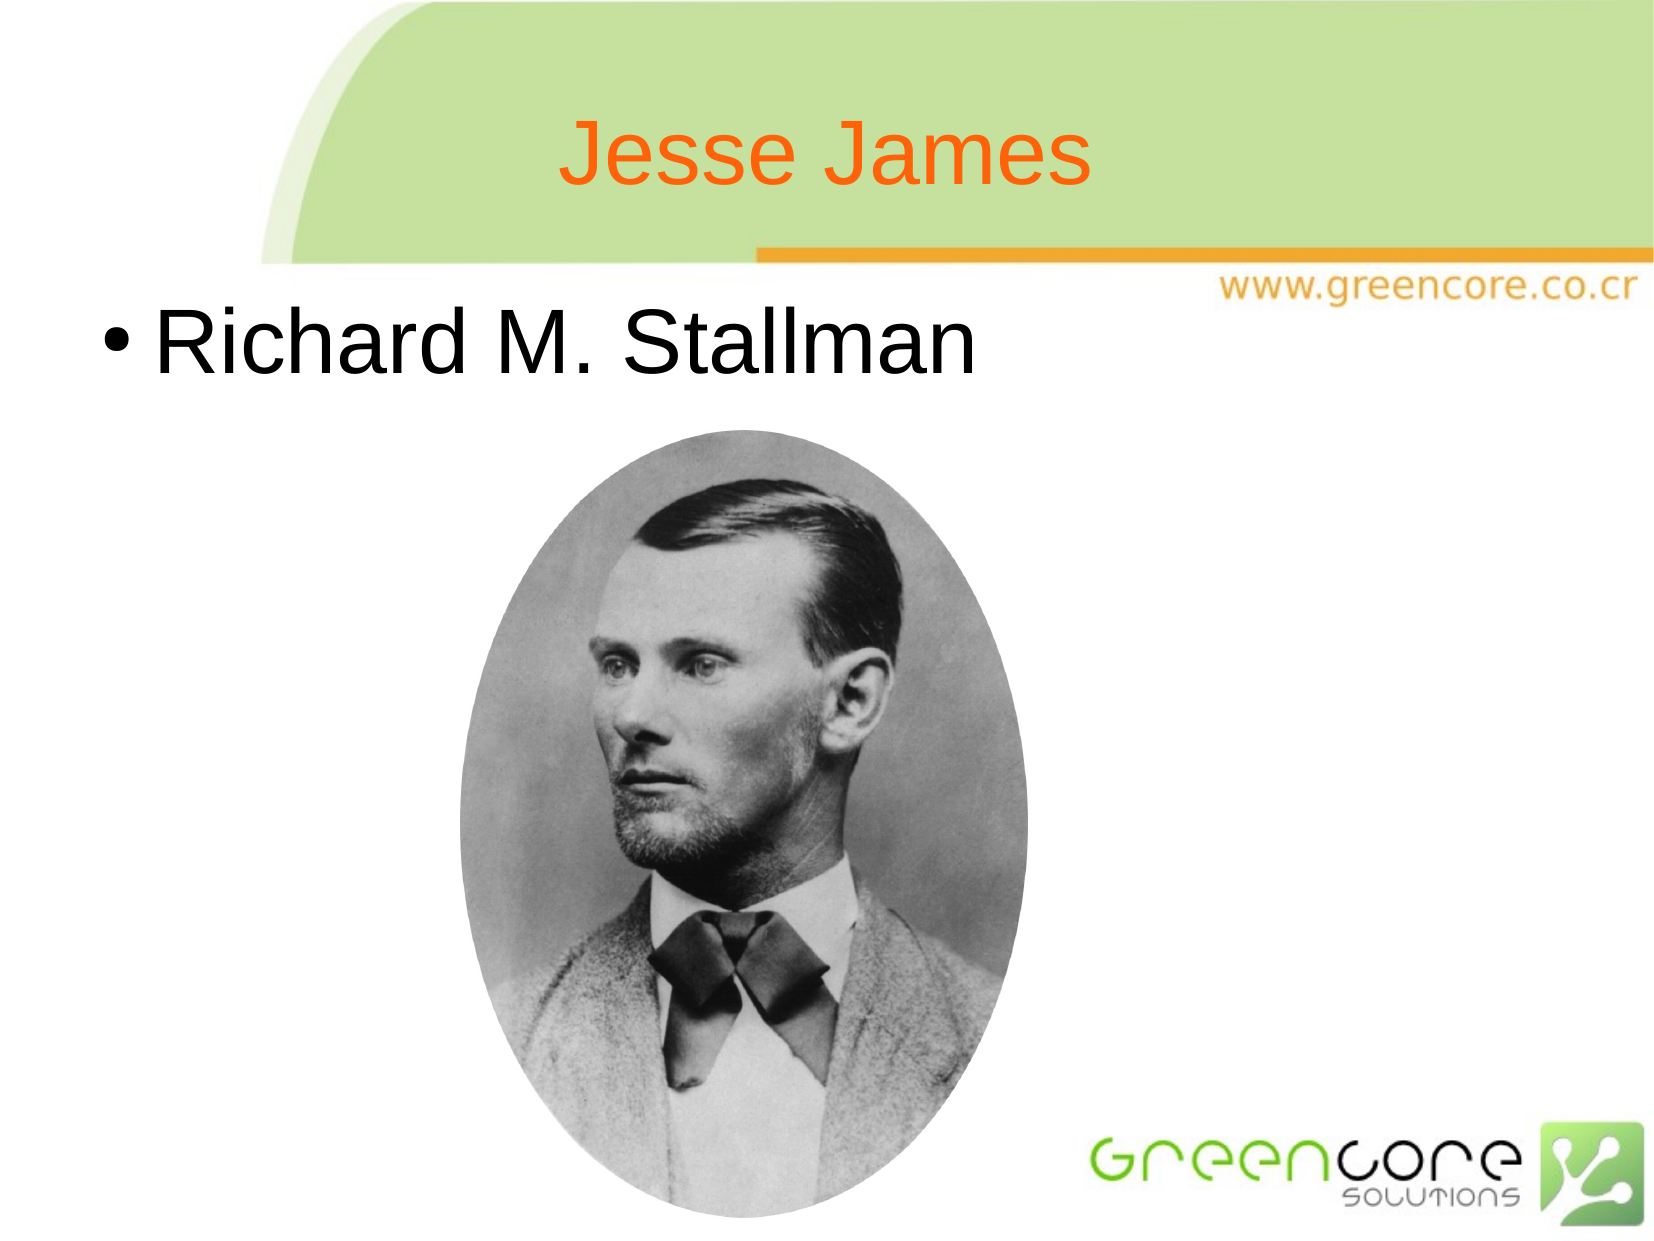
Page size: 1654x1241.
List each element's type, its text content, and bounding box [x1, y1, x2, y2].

picture [0, 0, 1654, 1241]
list Richard M. Stallman [82, 290, 1571, 1094]
title Jesse James [82, 56, 1571, 250]
